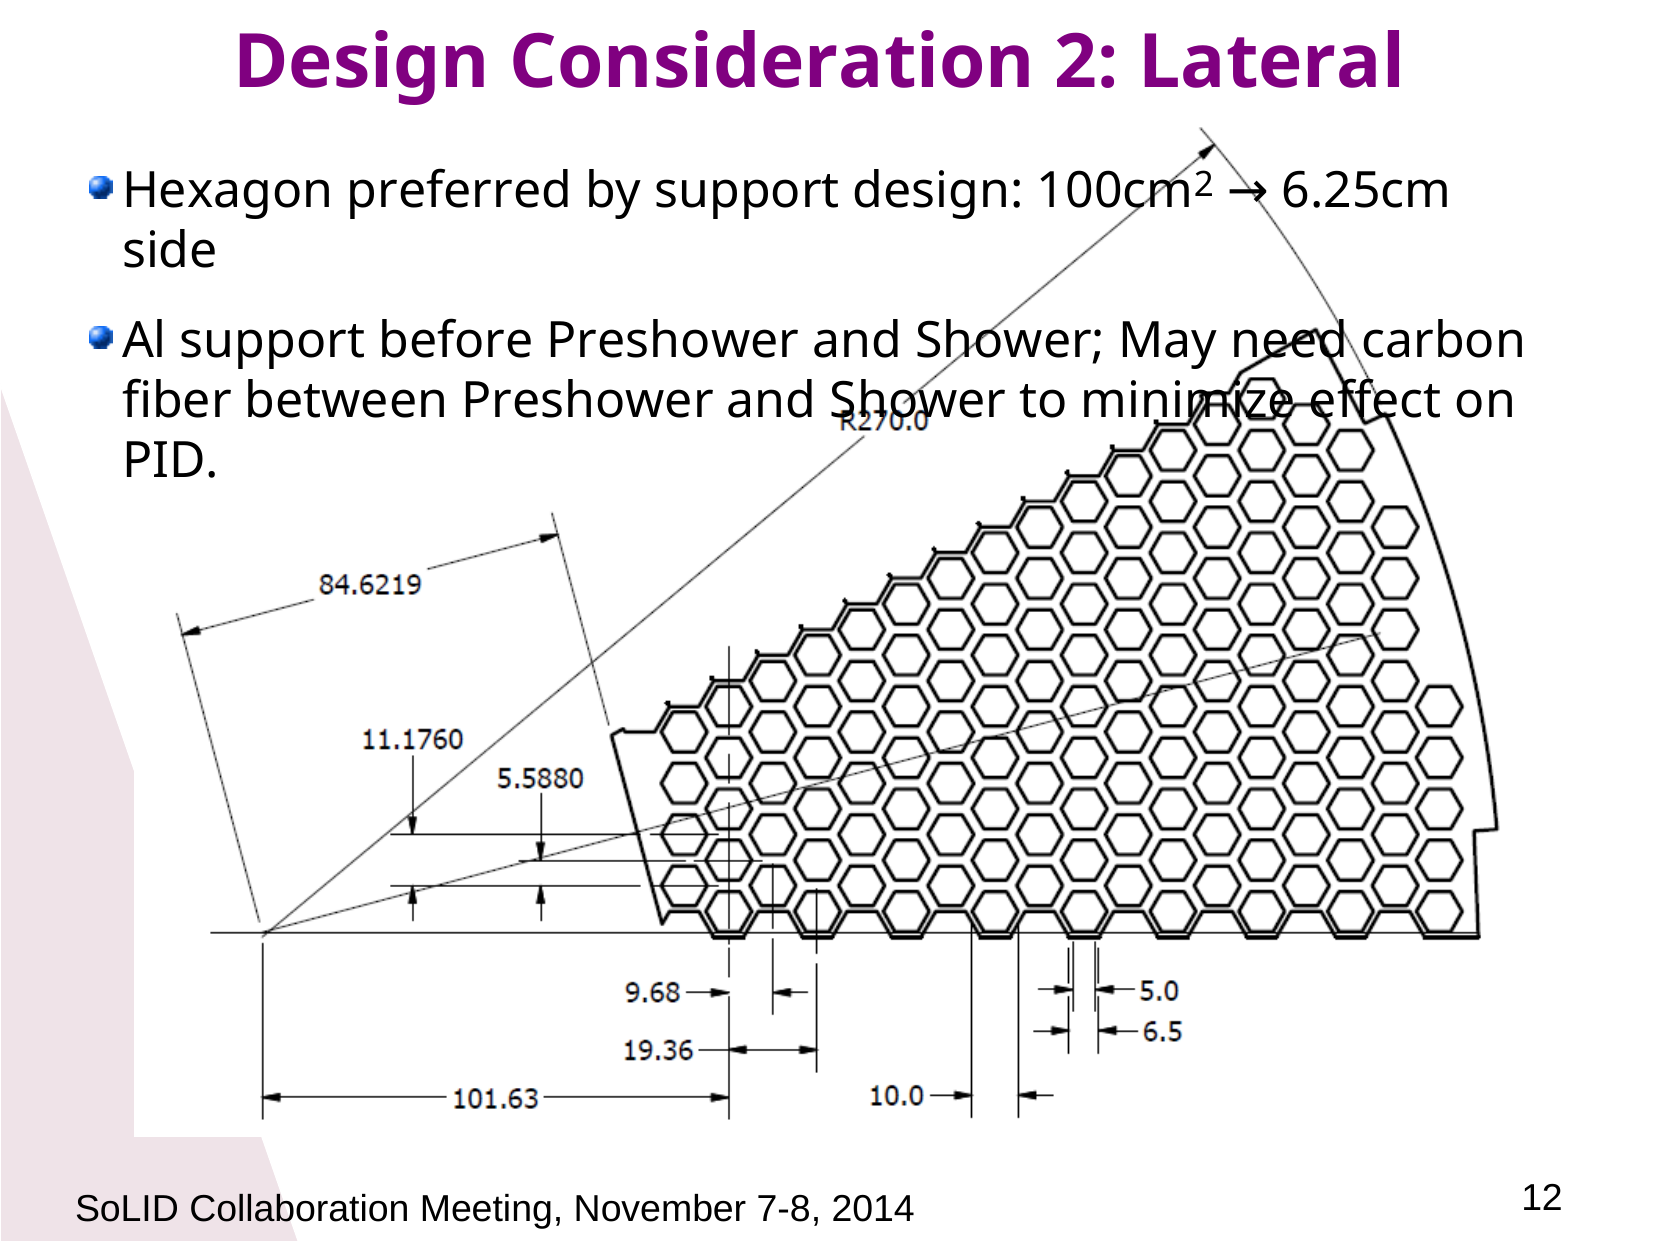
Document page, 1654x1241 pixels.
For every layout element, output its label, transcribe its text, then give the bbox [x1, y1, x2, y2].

picture [134, 445, 145, 459]
picture [134, 435, 1517, 1137]
text_box Hexagon preferred by support design: 100cm2 → 6.25cm side Al support before Preshower and Shower; May need carbon fiber between Preshower and Shower to minimize effect on PID. [75, 150, 1576, 435]
title Design Consideration 2: Lateral [68, 13, 1571, 152]
